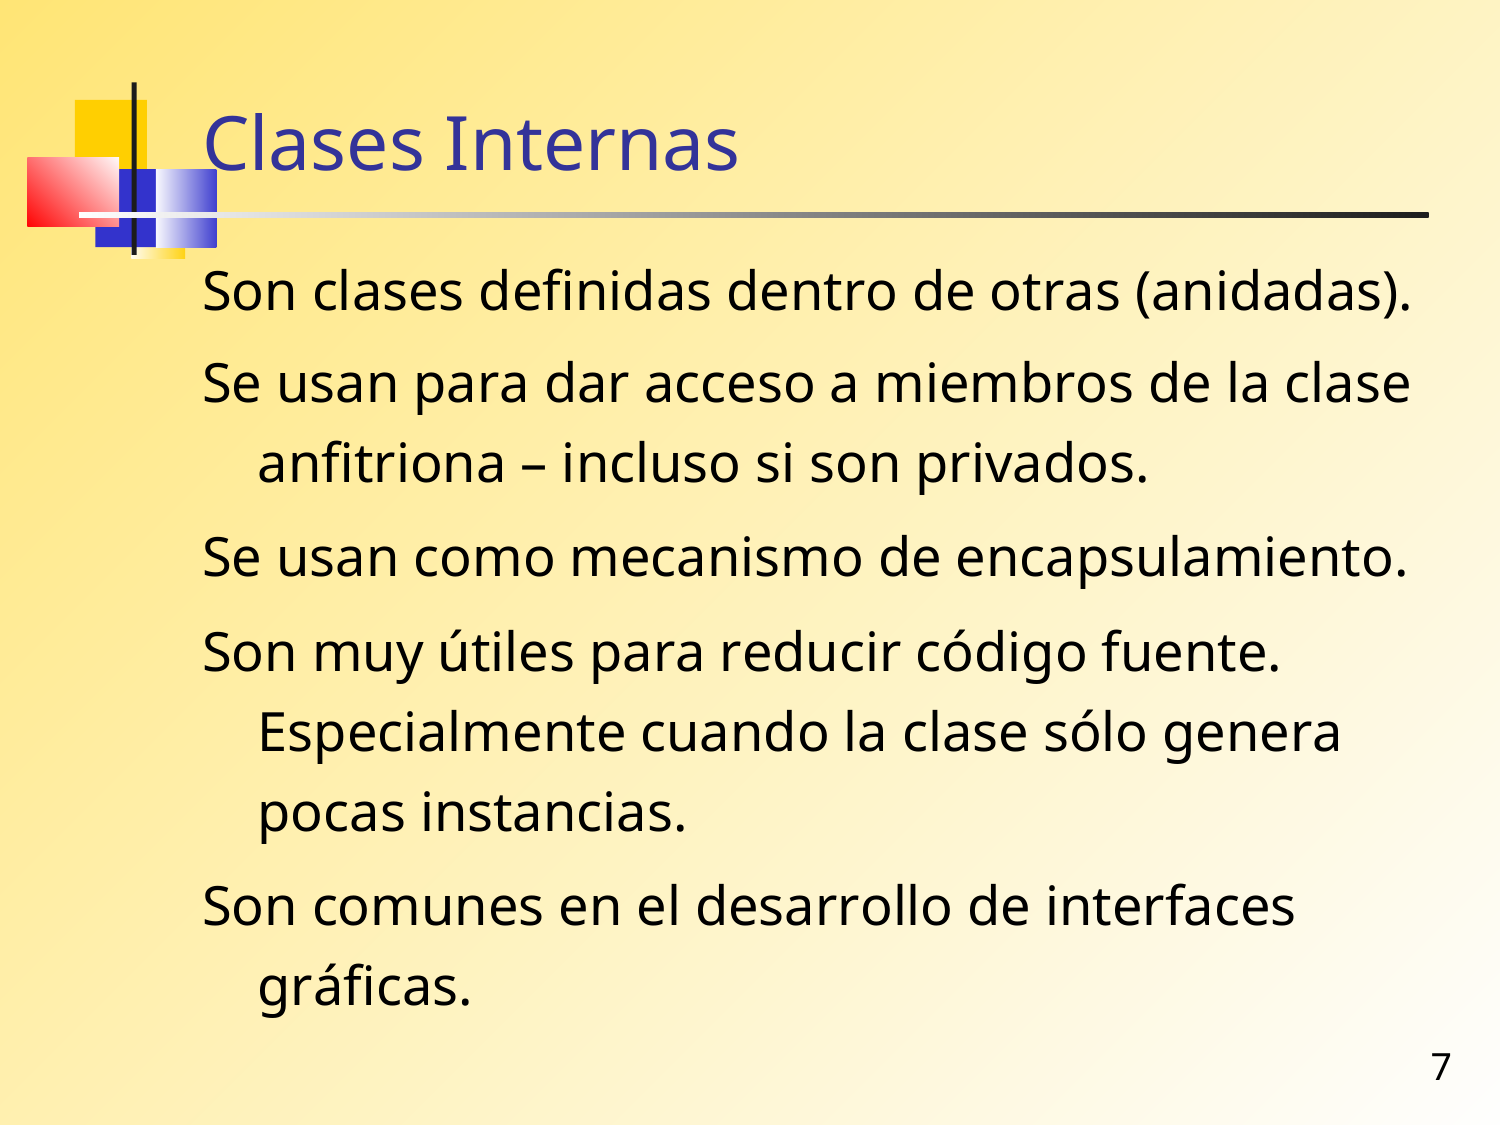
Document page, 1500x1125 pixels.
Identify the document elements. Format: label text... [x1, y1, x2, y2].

title Clases Internas [187, 37, 1466, 201]
list Son clases definidas dentro de otras (anidadas). Se usan para dar acceso a miembros de la clase anfitriona – incluso si son privados. Se usan como mecanismo de encapsulamiento. Son muy útiles para reducir código fuente. Especialmente cuando la clase sólo genera pocas instancias. Son comunes en el desarrollo de interfaces gráficas. [187, 249, 1463, 1013]
